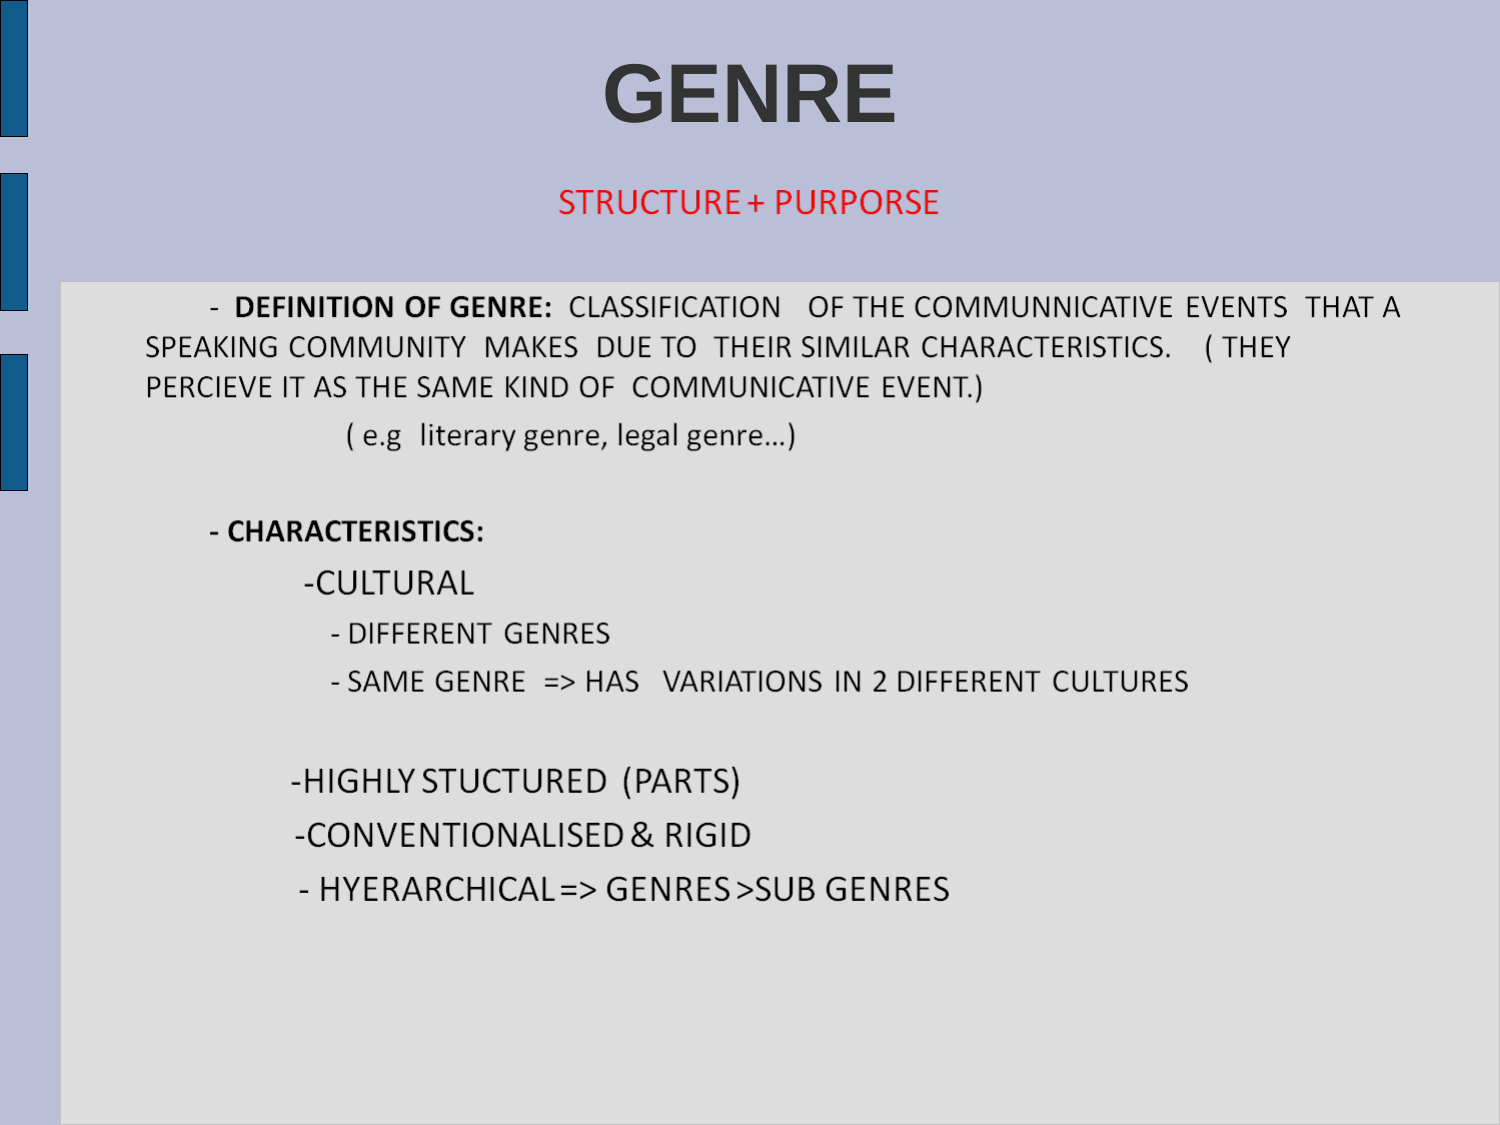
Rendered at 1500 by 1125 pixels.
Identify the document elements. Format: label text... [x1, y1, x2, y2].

title GENRE [75, 31, 1426, 166]
text_box [73, 166, 1430, 1007]
